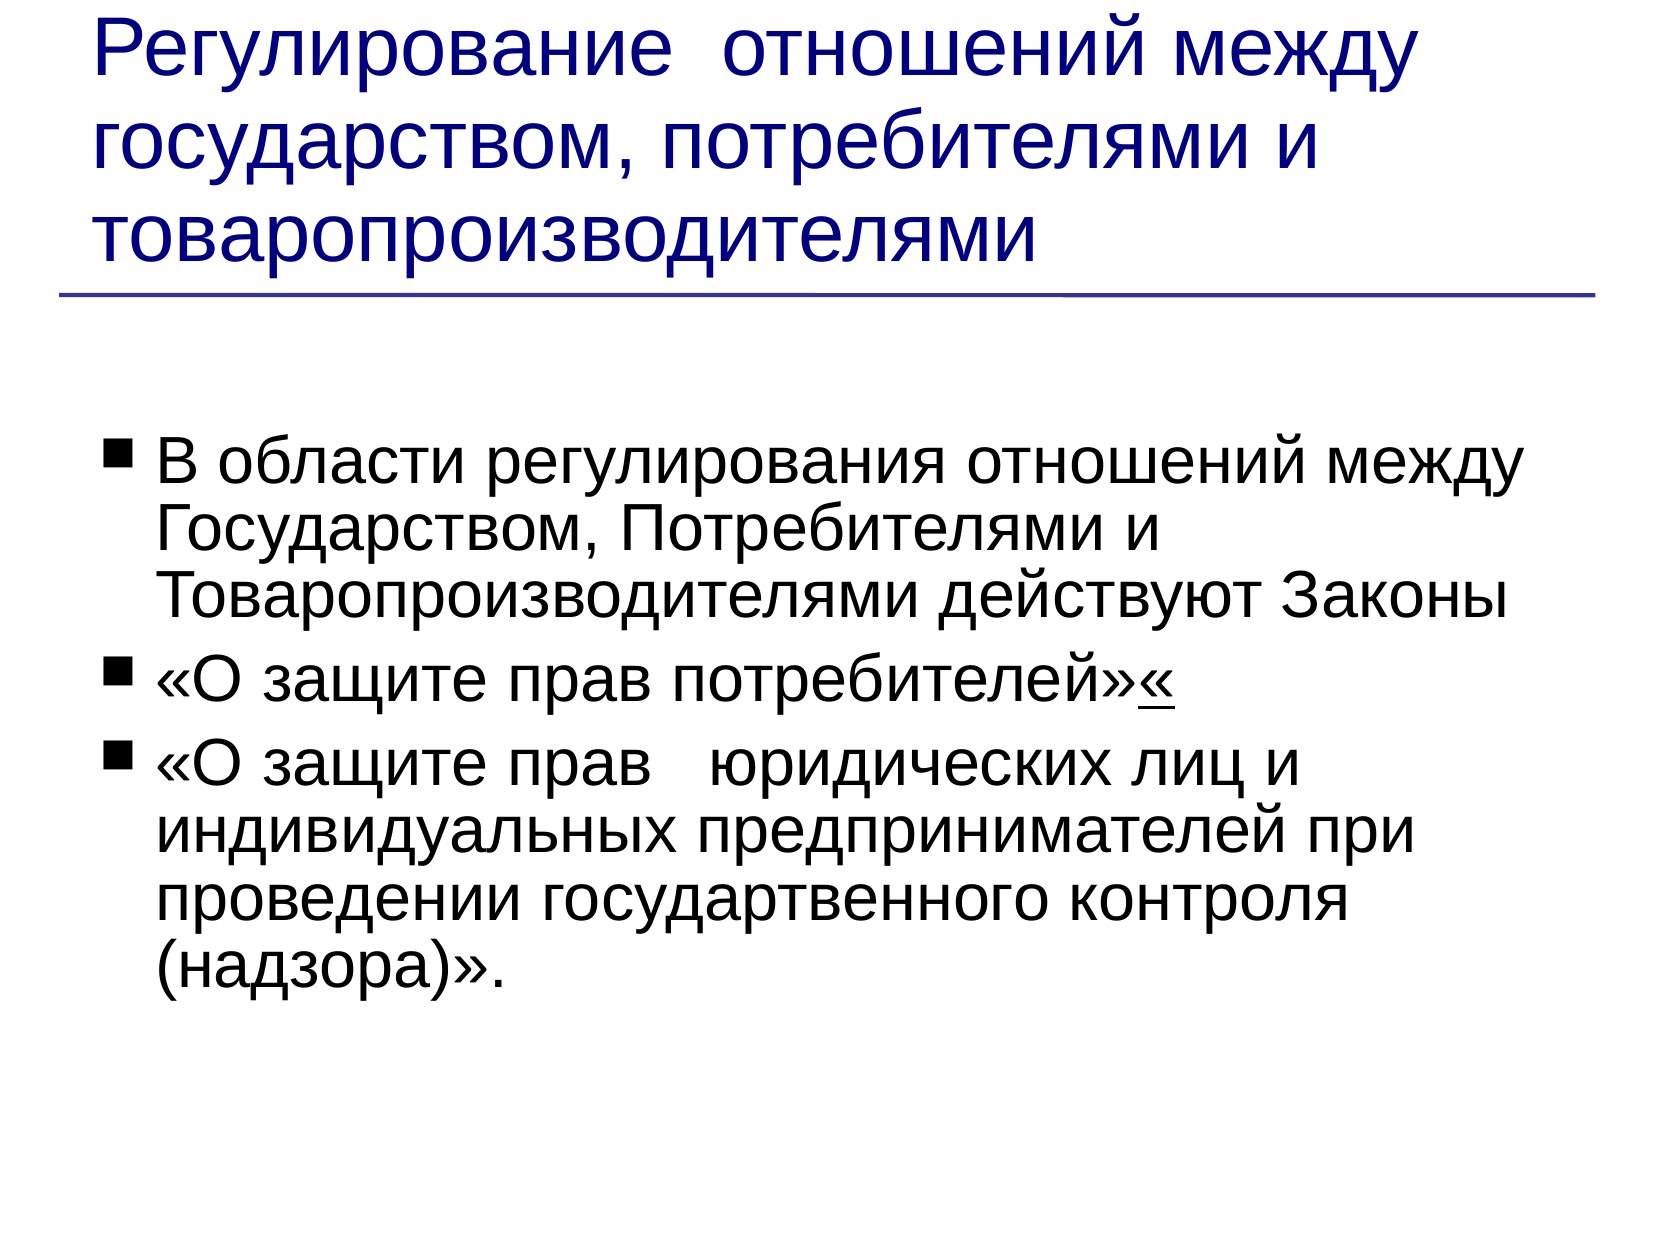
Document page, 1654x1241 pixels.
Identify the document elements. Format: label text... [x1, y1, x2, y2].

list В области регулирования отношений между Государством, Потребителями и Товаропроизводителями действуют Законы «О защите прав потребителей»« «О защите прав юридических лиц и индивидуальных предпринимателей при проведении государтвенного контроля (надзора)». [84, 421, 1573, 1241]
title Регулирование отношений между государством, потребителями и товаропроизводителями [76, 0, 1565, 288]
